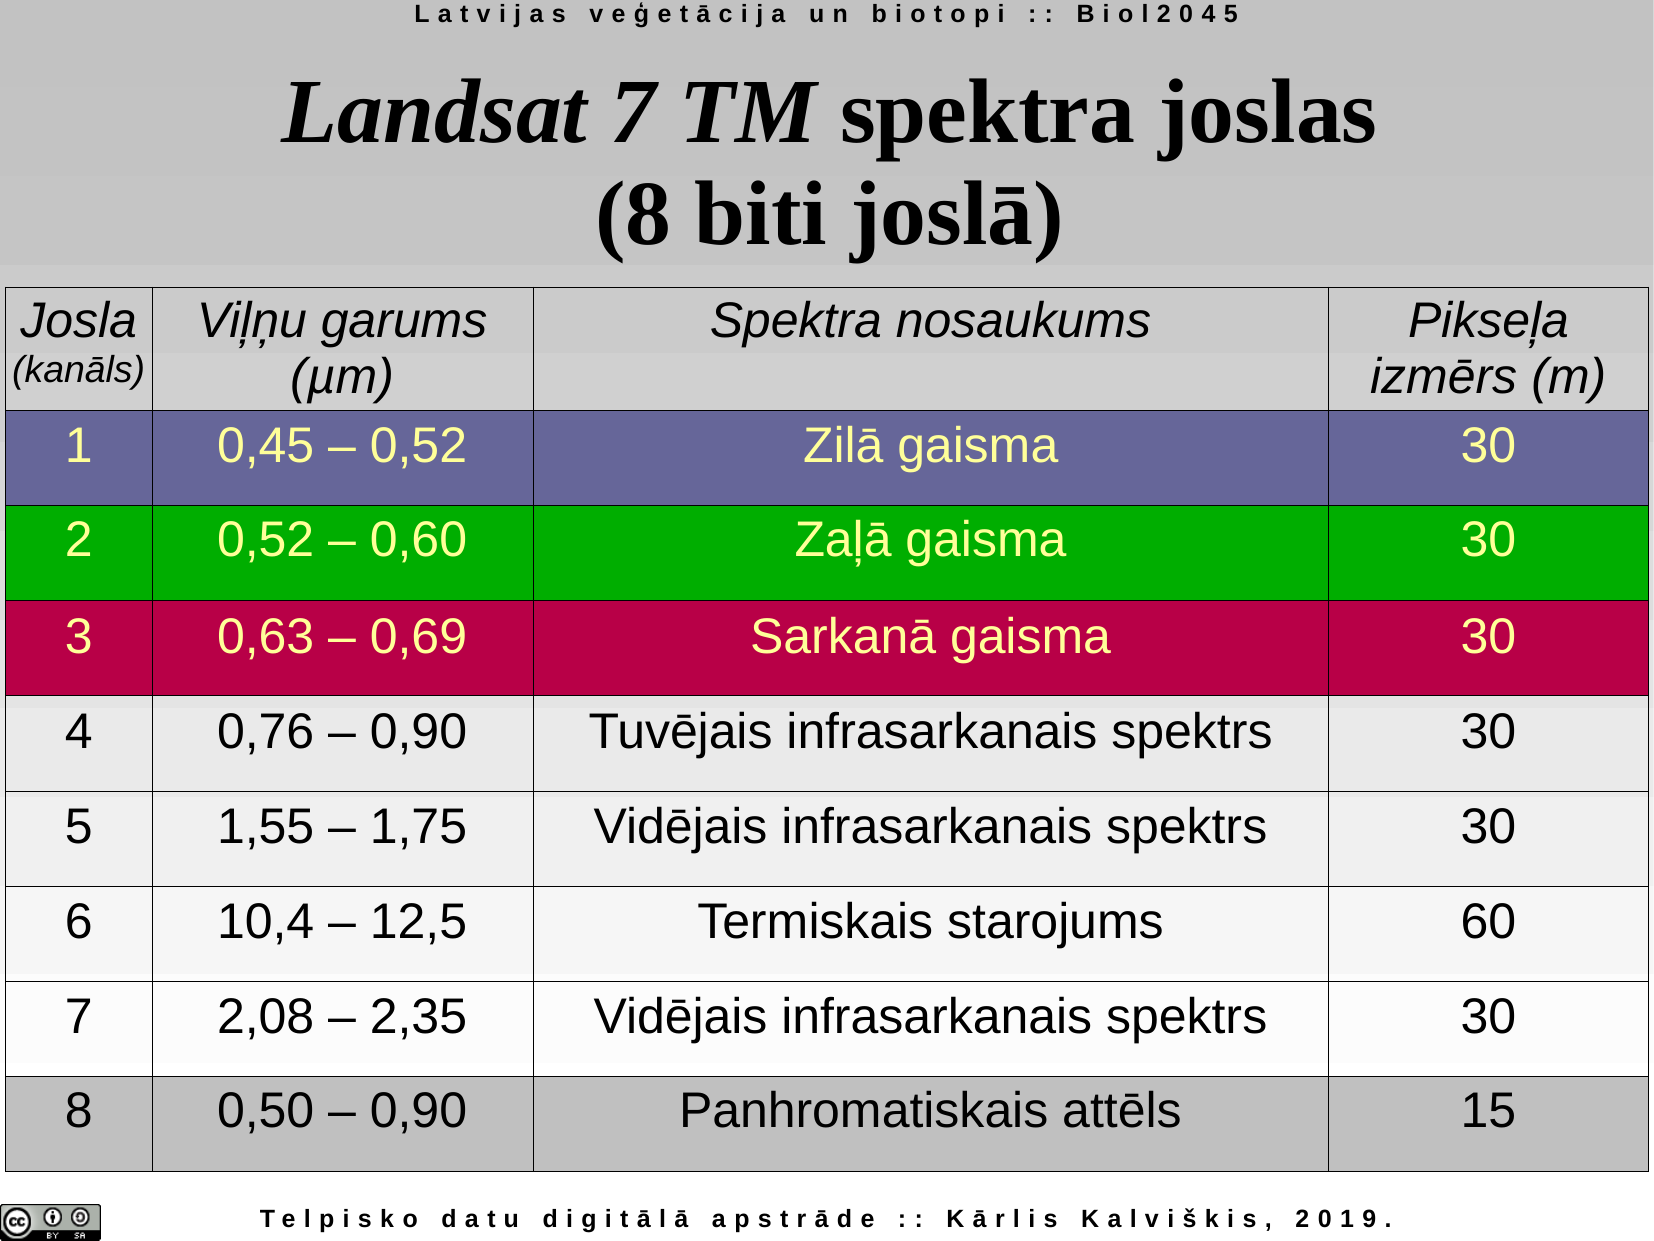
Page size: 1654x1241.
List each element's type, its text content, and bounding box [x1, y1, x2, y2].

table_cell Tuvējais infrasarkanais spektrs [534, 696, 1328, 791]
table_cell 30 [1329, 982, 1648, 1076]
table_cell 0,45 – 0,52 [153, 411, 533, 505]
table_cell Zaļā gaisma [534, 506, 1328, 600]
table_cell 6 [6, 887, 152, 981]
table_cell 60 [1329, 887, 1648, 981]
table_cell 8 [6, 1077, 152, 1171]
table_cell 30 [1329, 696, 1648, 791]
table_cell 0,50 – 0,90 [153, 1077, 533, 1171]
table_cell 15 [1329, 1077, 1648, 1171]
table_cell 2,08 – 2,35 [153, 982, 533, 1076]
table_cell 30 [1329, 792, 1648, 886]
table_cell Termiskais starojums [534, 887, 1328, 981]
table_cell 10,4 – 12,5 [153, 887, 533, 981]
table_cell Zilā gaisma [534, 411, 1328, 505]
table_header Pikseļa izmērs (m) [1329, 288, 1648, 410]
table_cell 1,55 – 1,75 [153, 792, 533, 886]
table_cell 30 [1329, 601, 1648, 695]
table_cell 4 [6, 696, 152, 791]
table_header Spektra nosaukums [534, 296, 1328, 410]
table_header Viļņu garums (µm) [153, 296, 533, 410]
table_cell Sarkanā gaisma [534, 601, 1328, 695]
table_cell 0,52 – 0,60 [153, 506, 533, 600]
table_cell 5 [6, 792, 152, 886]
picture [0, 0, 1654, 1241]
table_cell Vidējais infrasarkanais spektrs [534, 982, 1328, 1076]
table_cell Panhromatiskais attēls [534, 1077, 1328, 1171]
table_cell 1 [6, 411, 152, 505]
table_cell 0,63 – 0,69 [153, 601, 533, 695]
table_cell 0,76 – 0,90 [153, 696, 533, 791]
table_header Josla (kanāls) [6, 288, 152, 410]
table_cell Vidējais infrasarkanais spektrs [534, 792, 1328, 886]
table_cell 7 [6, 982, 152, 1076]
table_cell 3 [6, 601, 152, 695]
table_cell 30 [1329, 506, 1648, 600]
title Landsat 7 TM spektra joslas (8 biti joslā) [34, 61, 1626, 296]
table_cell 2 [6, 506, 152, 600]
table_cell 30 [1329, 411, 1648, 505]
